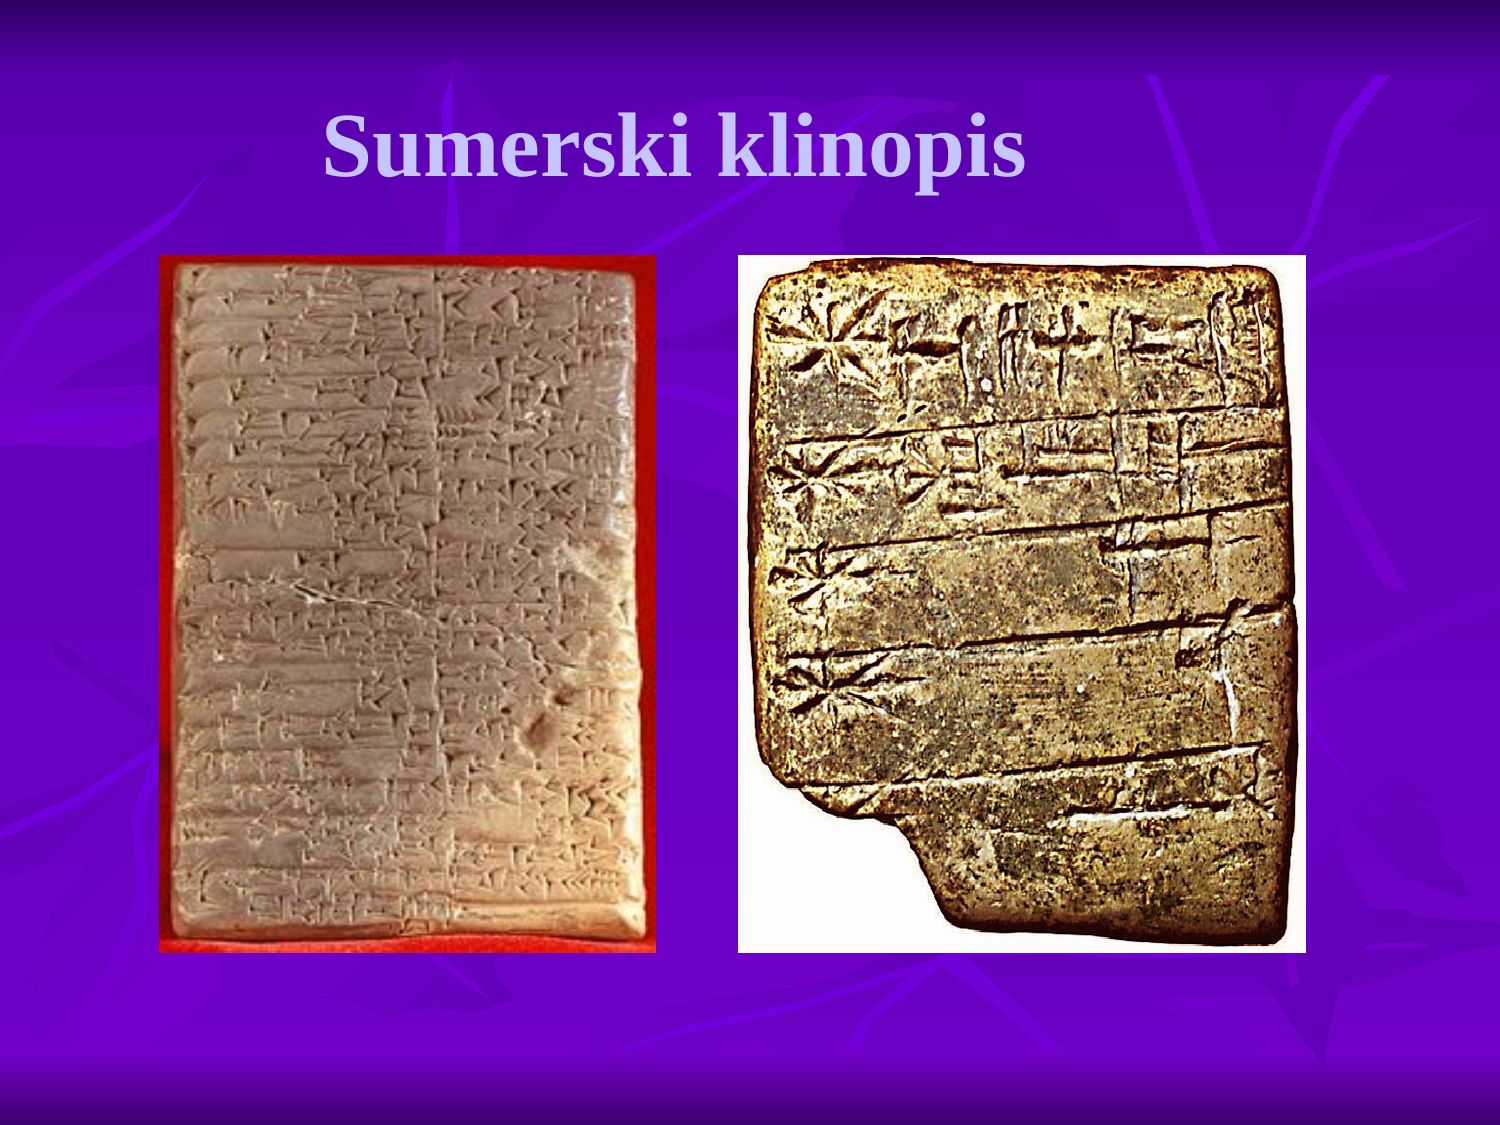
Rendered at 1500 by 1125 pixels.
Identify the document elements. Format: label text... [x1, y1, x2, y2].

picture [738, 255, 1306, 953]
title Sumerski klinopis [0, 45, 1350, 234]
picture [159, 255, 656, 953]
